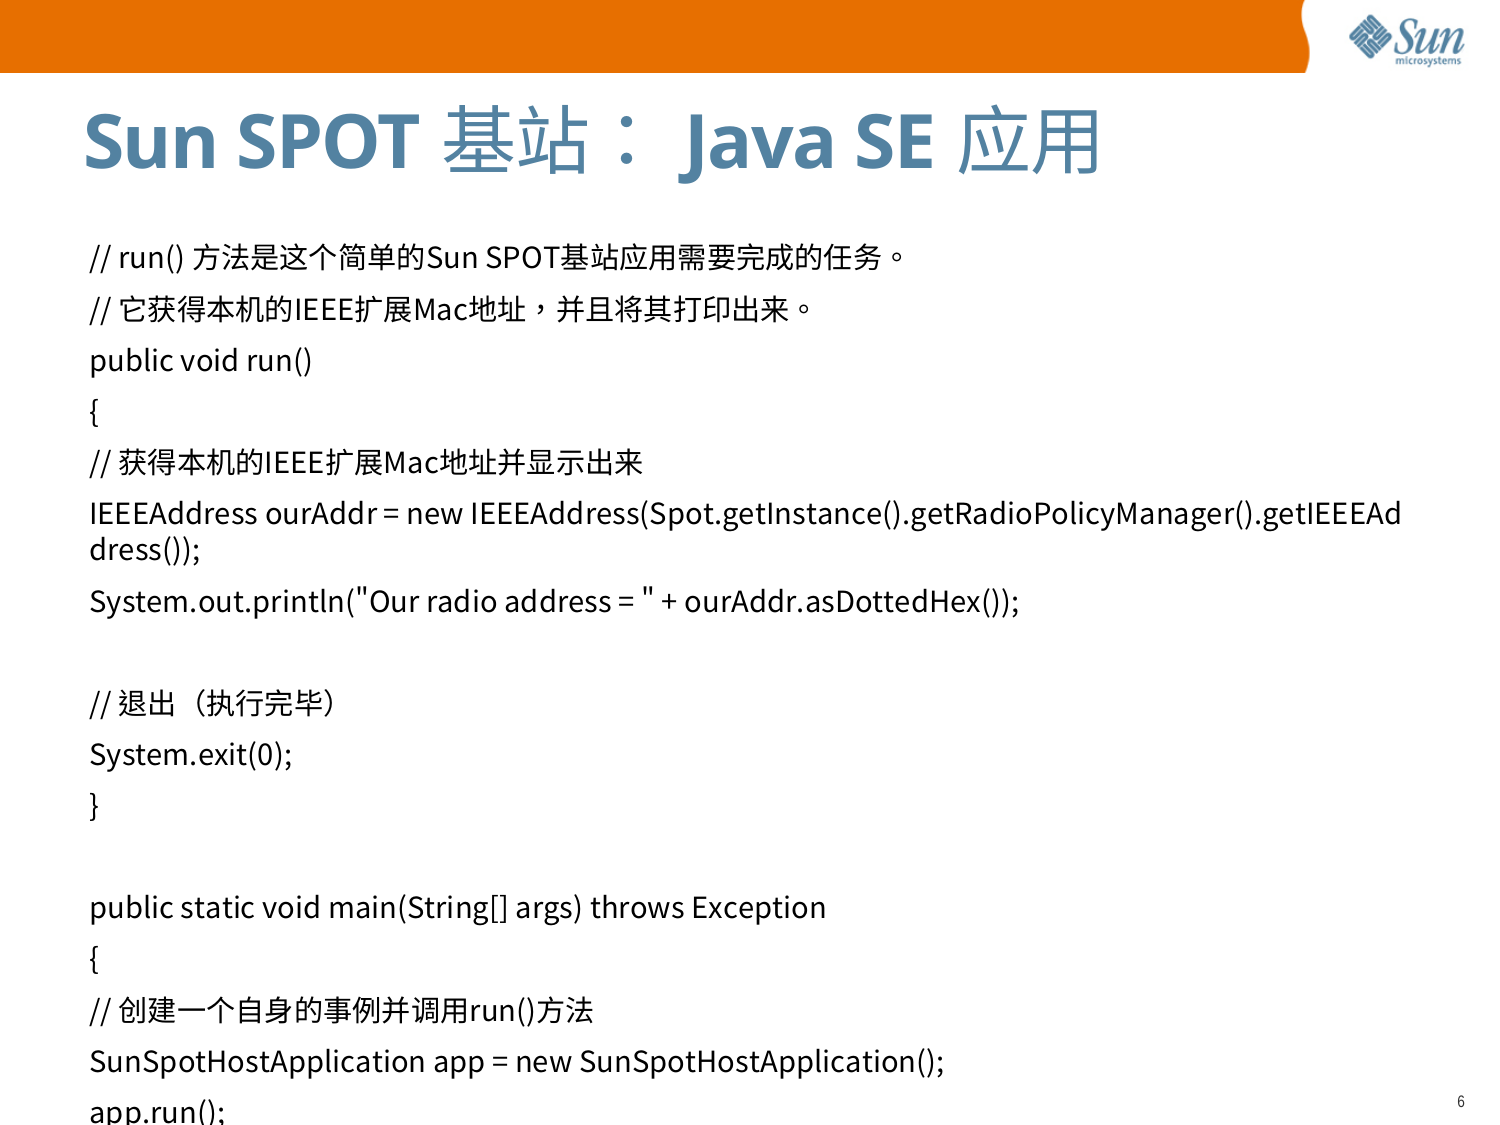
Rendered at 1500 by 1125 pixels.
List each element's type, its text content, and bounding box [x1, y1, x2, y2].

text_box // run() 方法是这个简单的Sun SPOT基站应用需要完成的任务。 // 它获得本机的IEEE扩展Mac地址，并且将其打印出来。 public void run() { // 获得本机的IEEE扩展Mac地址并显示出来 IEEEAddress ourAddr = new IEEEAddress(Spot.getInstance().getRadioPolicyManager().getIEEEAddress()); System.out.println("Our radio address = " + ourAddr.asDottedHex()); // 退出（执行完毕） System.exit(0); } public static void main(String[] args) throws Exception { // 创建一个自身的事例并调用run()方法 SunSpotHostApplication app = new SunSpotHostApplication(); app.run(); } [89, 240, 1408, 1080]
picture [0, 0, 1500, 73]
title Sun SPOT基站：Java SE应用 [83, 94, 1446, 199]
